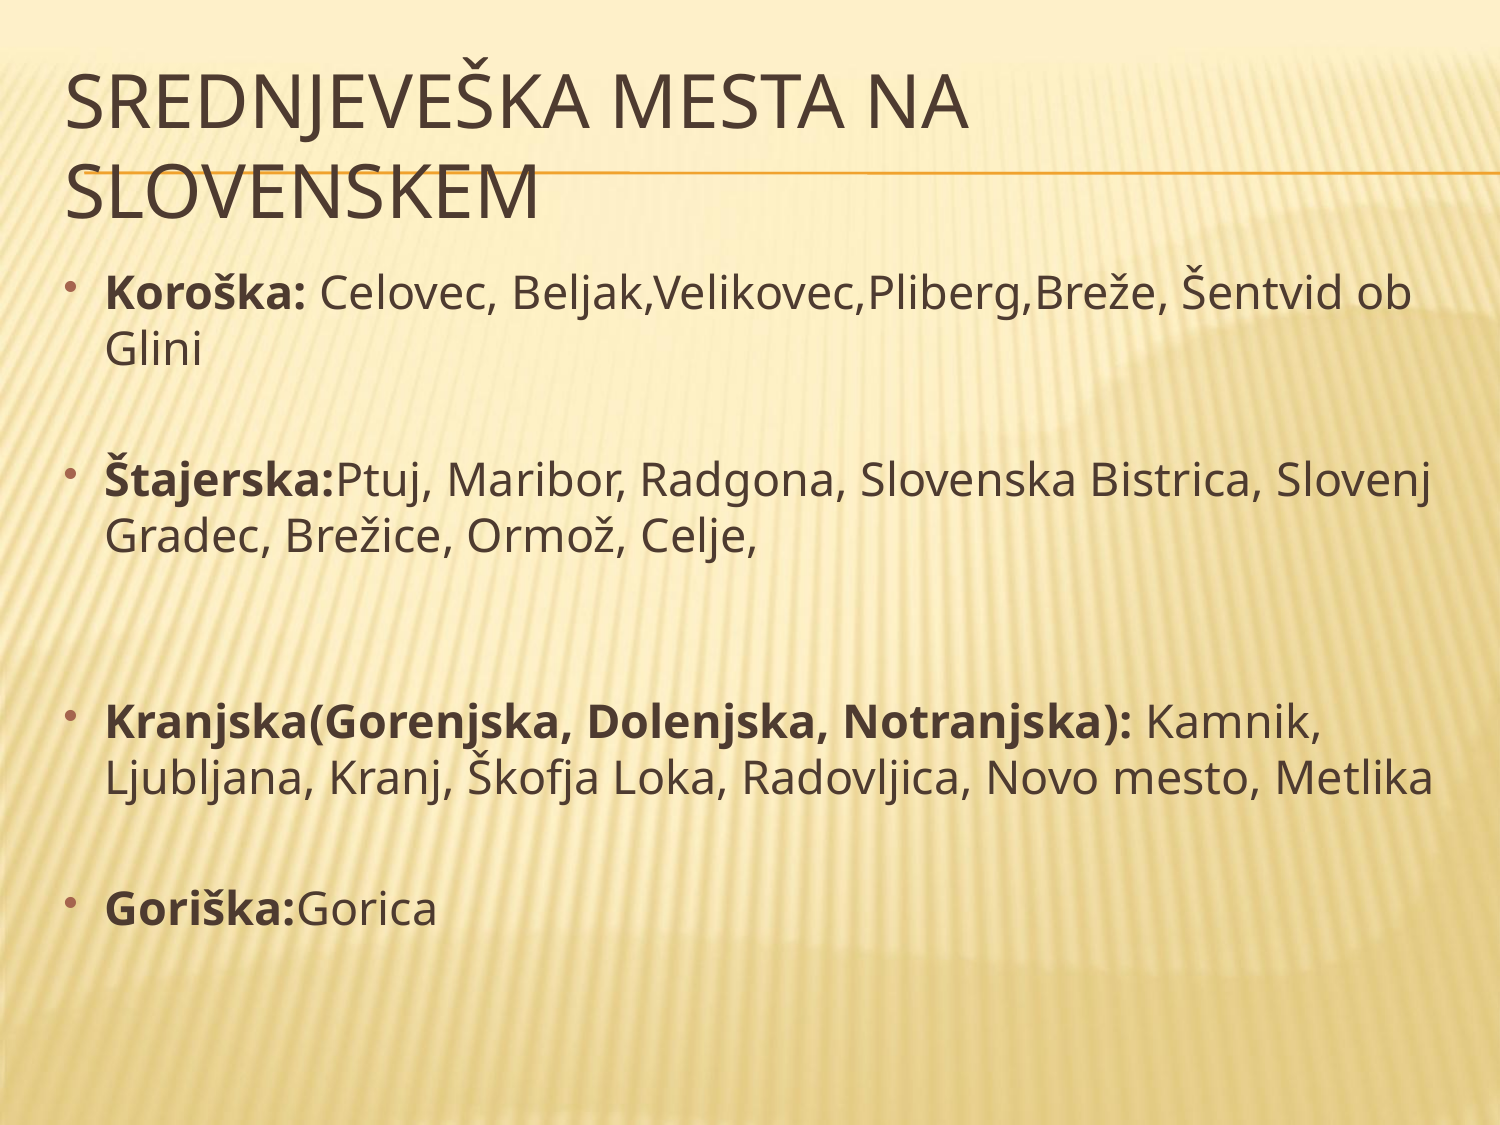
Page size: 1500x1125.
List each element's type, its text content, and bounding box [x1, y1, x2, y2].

title SREDNJEVEŠKA MESTA NA SLOVENSKEM [50, 75, 1475, 213]
list Koroška: Celovec, Beljak,Velikovec,Pliberg,Breže, Šentvid ob Glini Štajerska:Ptuj, Maribor, Radgona, Slovenska Bistrica, Slovenj Gradec, Brežice, Ormož, Celje, Kranjska(Gorenjska, Dolenjska, Notranjska): Kamnik, Ljubljana, Kranj, Škofja Loka, Radovljica, Novo mesto, Metlika Goriška:Gorica [50, 254, 1475, 998]
picture [0, 0, 1500, 1125]
